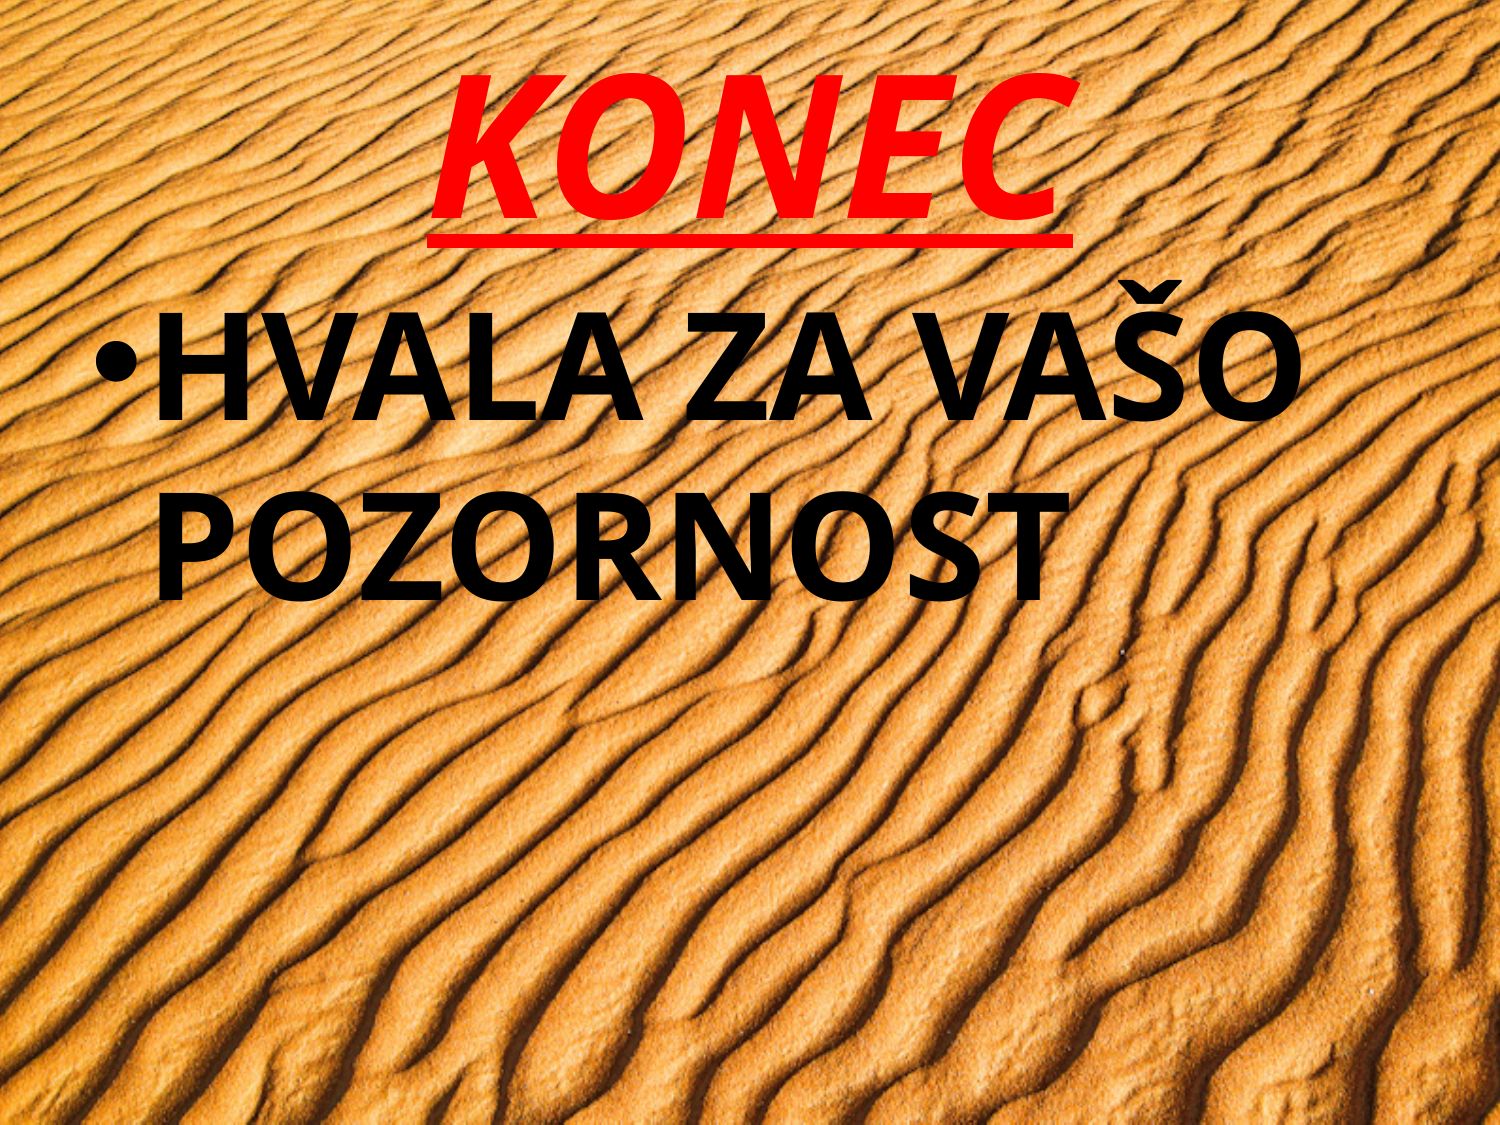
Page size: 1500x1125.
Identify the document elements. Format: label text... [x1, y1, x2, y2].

list HVALA ZA VAŠO POZORNOST [75, 262, 1425, 1005]
title KONEC [75, 45, 1425, 233]
picture [0, 0, 1500, 1125]
